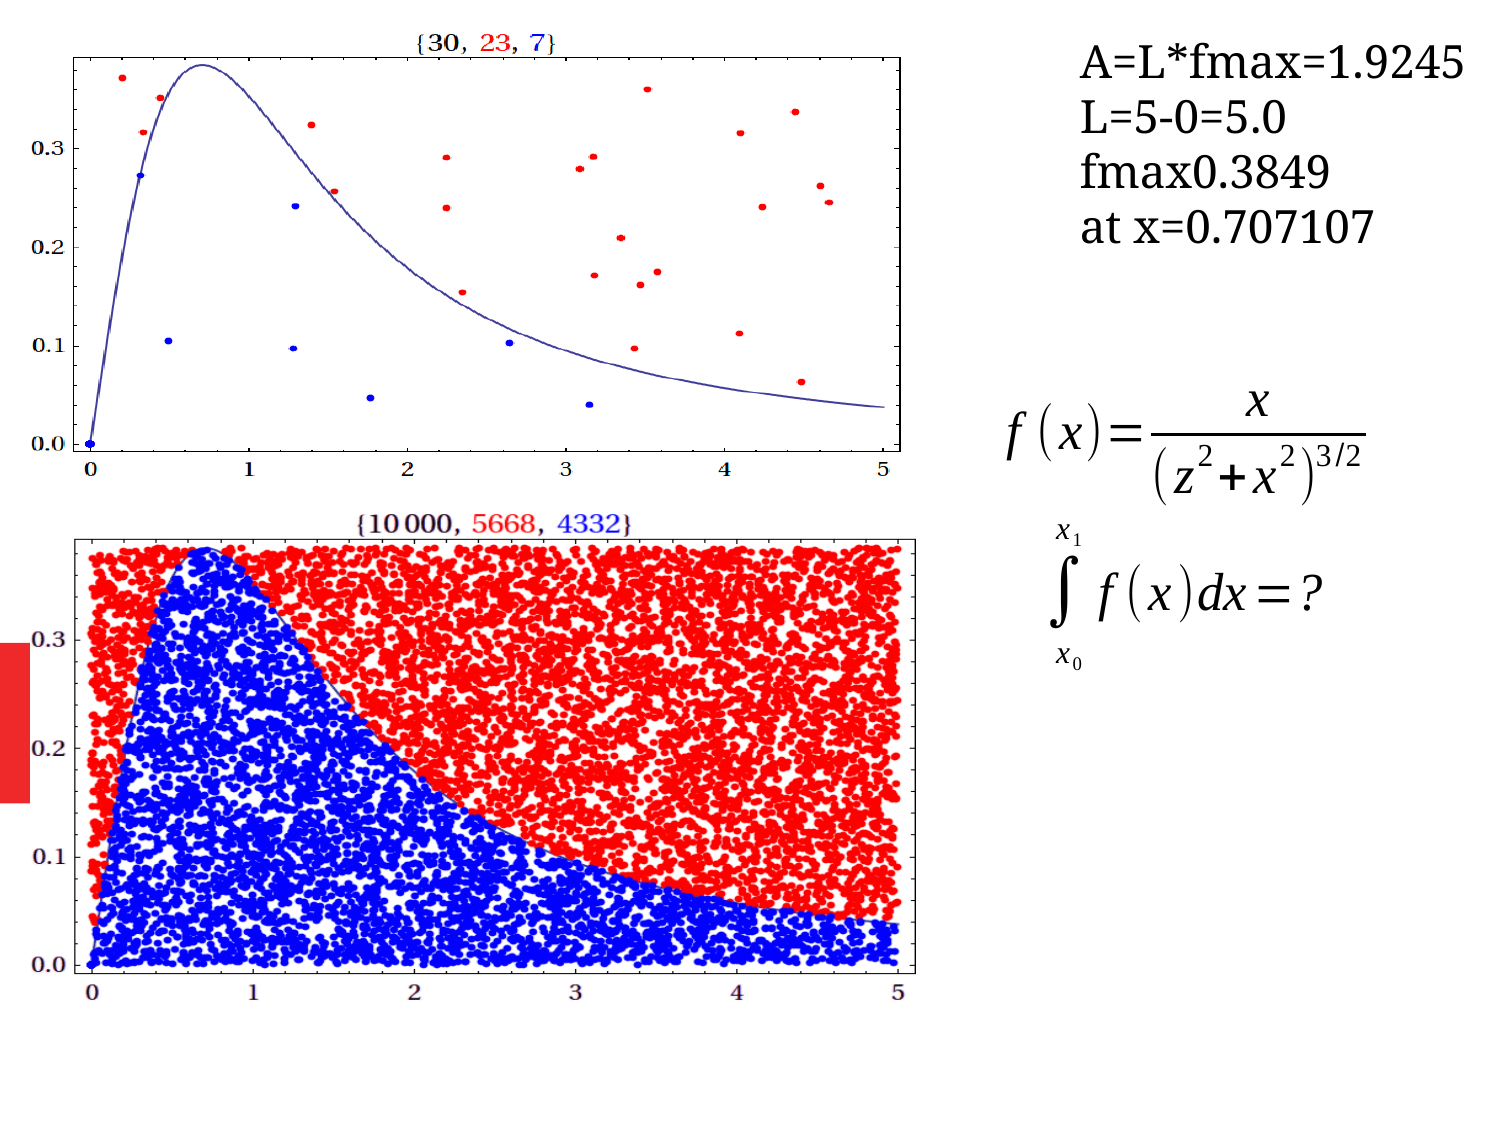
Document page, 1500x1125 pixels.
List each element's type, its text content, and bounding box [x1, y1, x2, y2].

picture [30, 29, 901, 480]
chart [993, 369, 1381, 676]
text_box A=L*fmax=1.9245 L=5-0=5.0 fmax0.3849 at x=0.707107 [1065, 75, 1366, 211]
picture [30, 509, 916, 1006]
